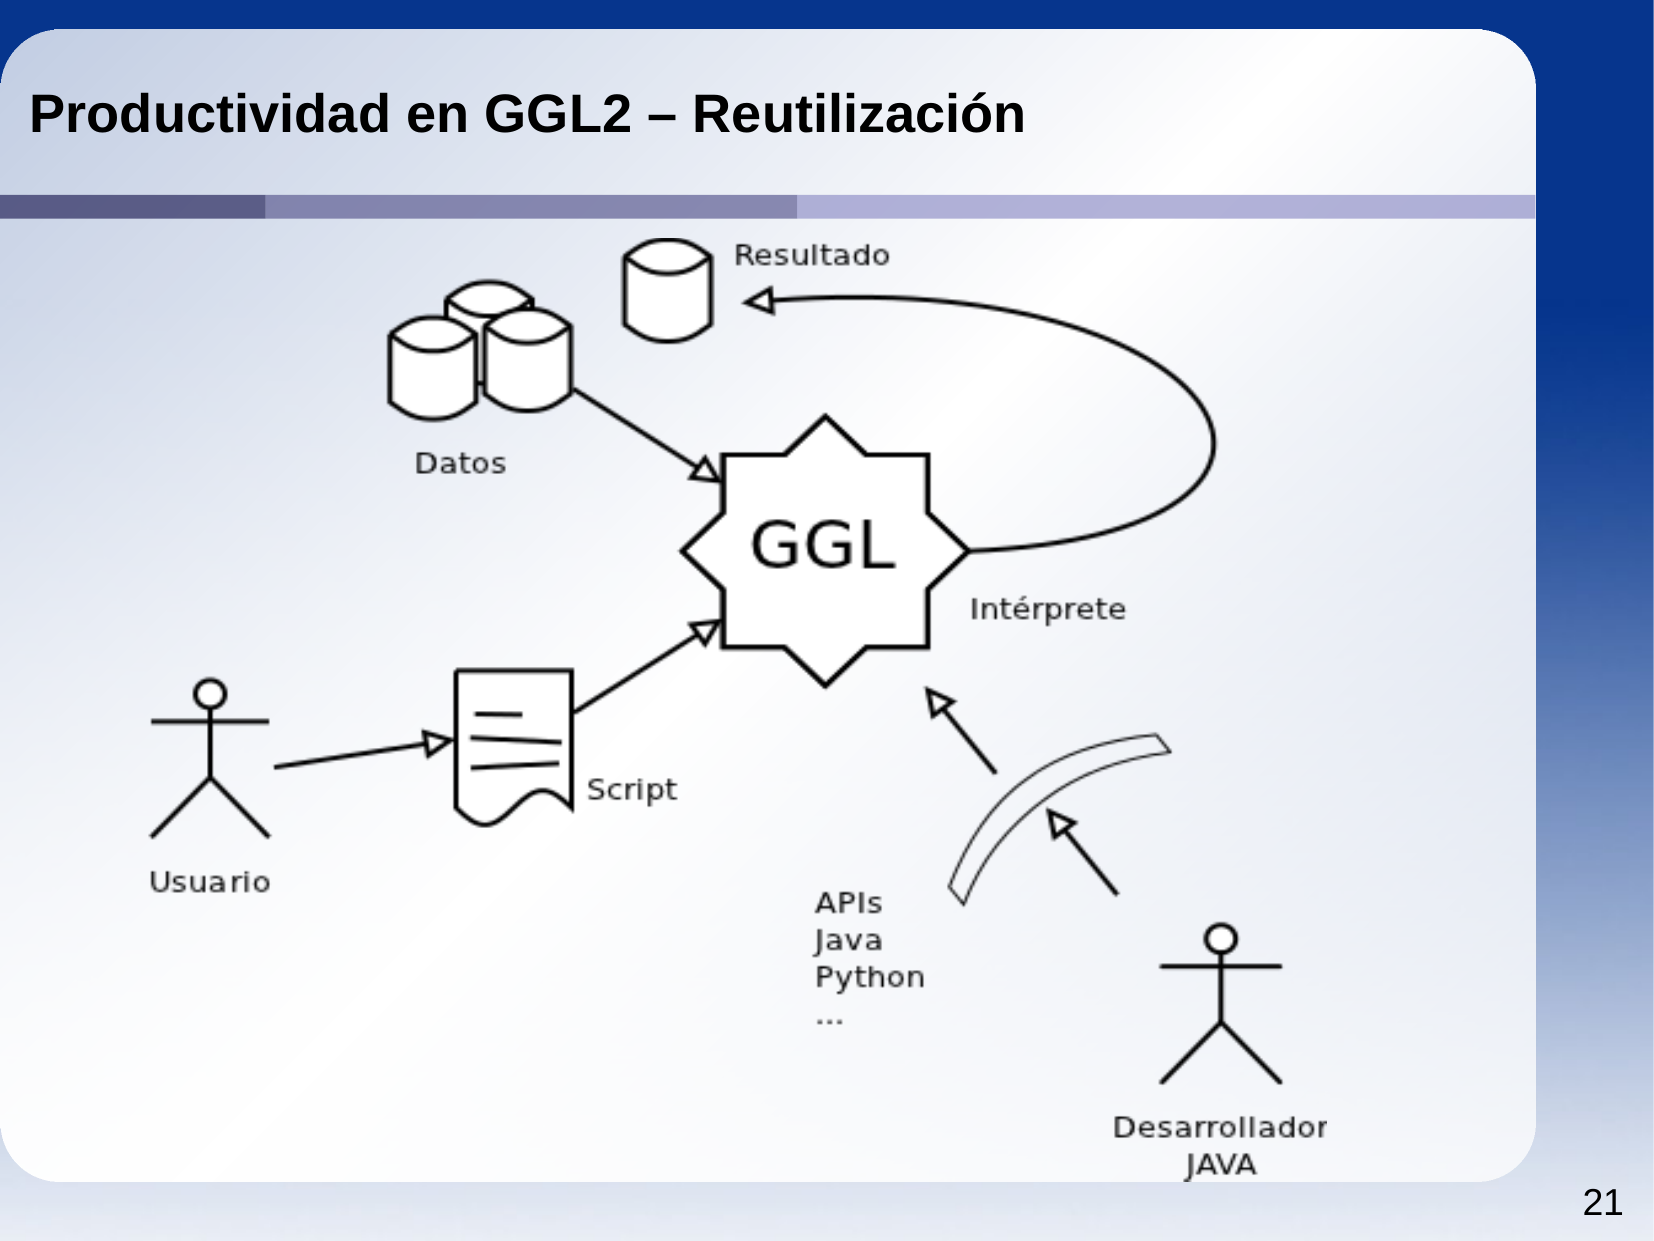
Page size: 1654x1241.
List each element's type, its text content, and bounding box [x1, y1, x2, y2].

picture [0, 0, 1654, 1241]
title Productividad en GGL2 – Reutilización [29, 49, 1506, 178]
